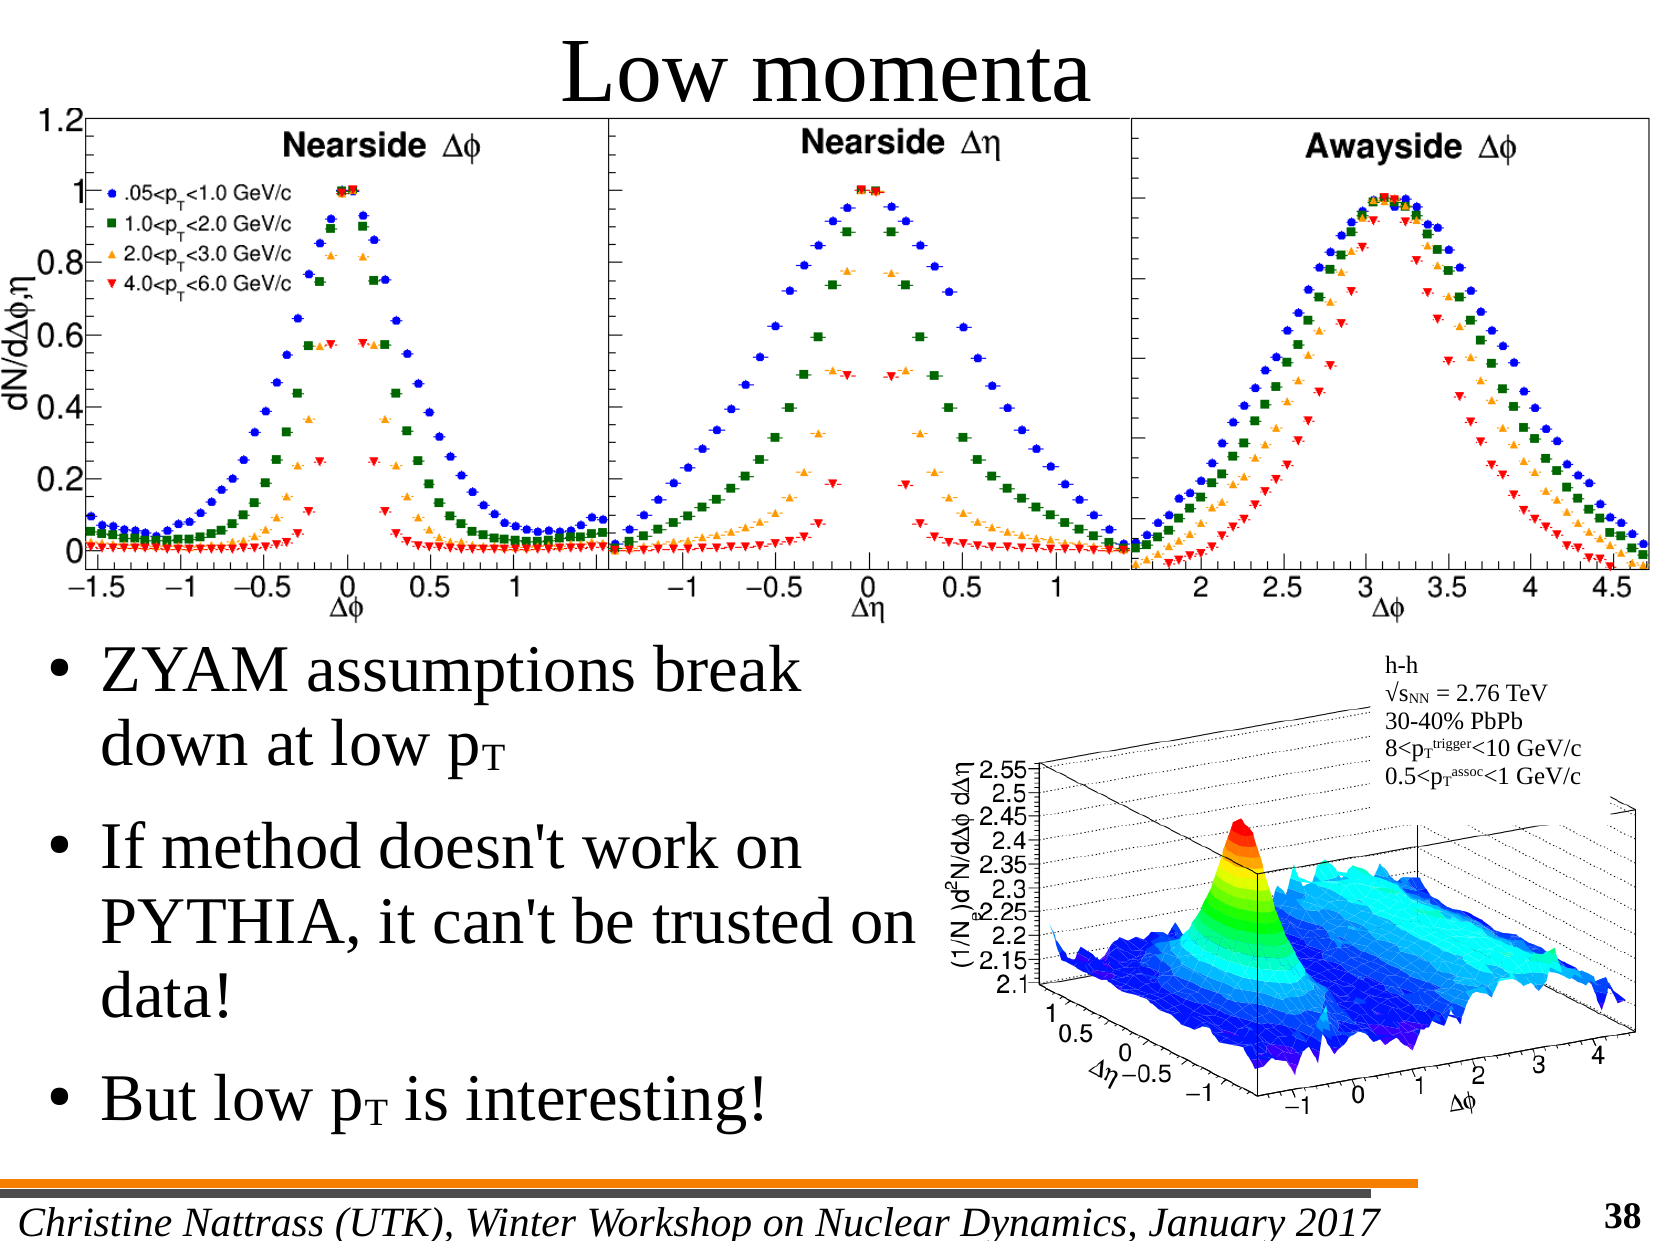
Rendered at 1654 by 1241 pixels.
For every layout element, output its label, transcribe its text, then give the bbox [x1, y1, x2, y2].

text_box h-h √sNN = 2.76 TeV 30-40% PbPb 8<pTtrigger<10 GeV/c 0.5<pTassoc<1 GeV/c [1370, 644, 1611, 826]
title Low momenta [82, 1, 1571, 108]
picture [931, 689, 1649, 1141]
picture [0, 108, 1654, 632]
list ZYAM assumptions break down at low pT If method doesn't work on PYTHIA, it can't be trusted on data! But low pT is interesting! [30, 632, 932, 1141]
